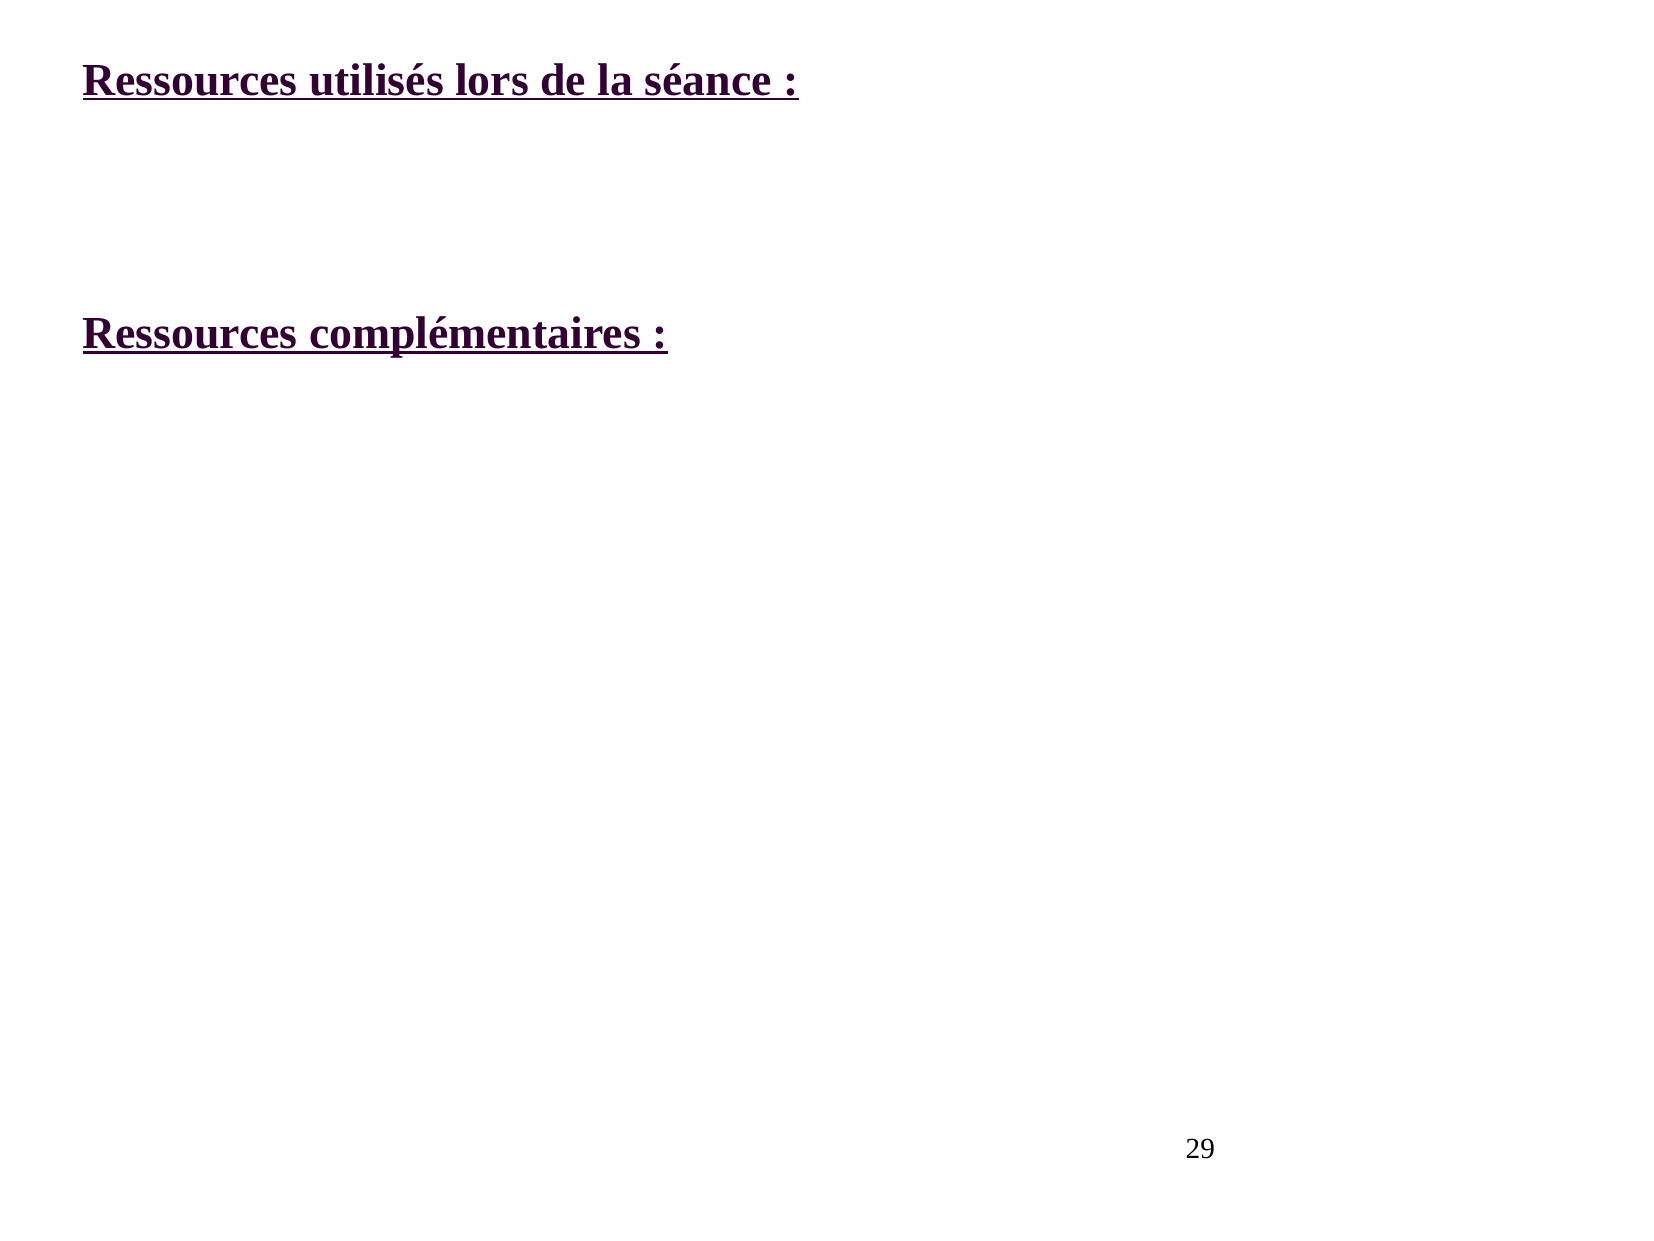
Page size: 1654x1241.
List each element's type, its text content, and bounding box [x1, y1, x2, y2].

text_box [1185, 1129, 1571, 1216]
subtitle Ressources utilisés lors de la séance : Ressources complémentaires : [82, 49, 1571, 520]
